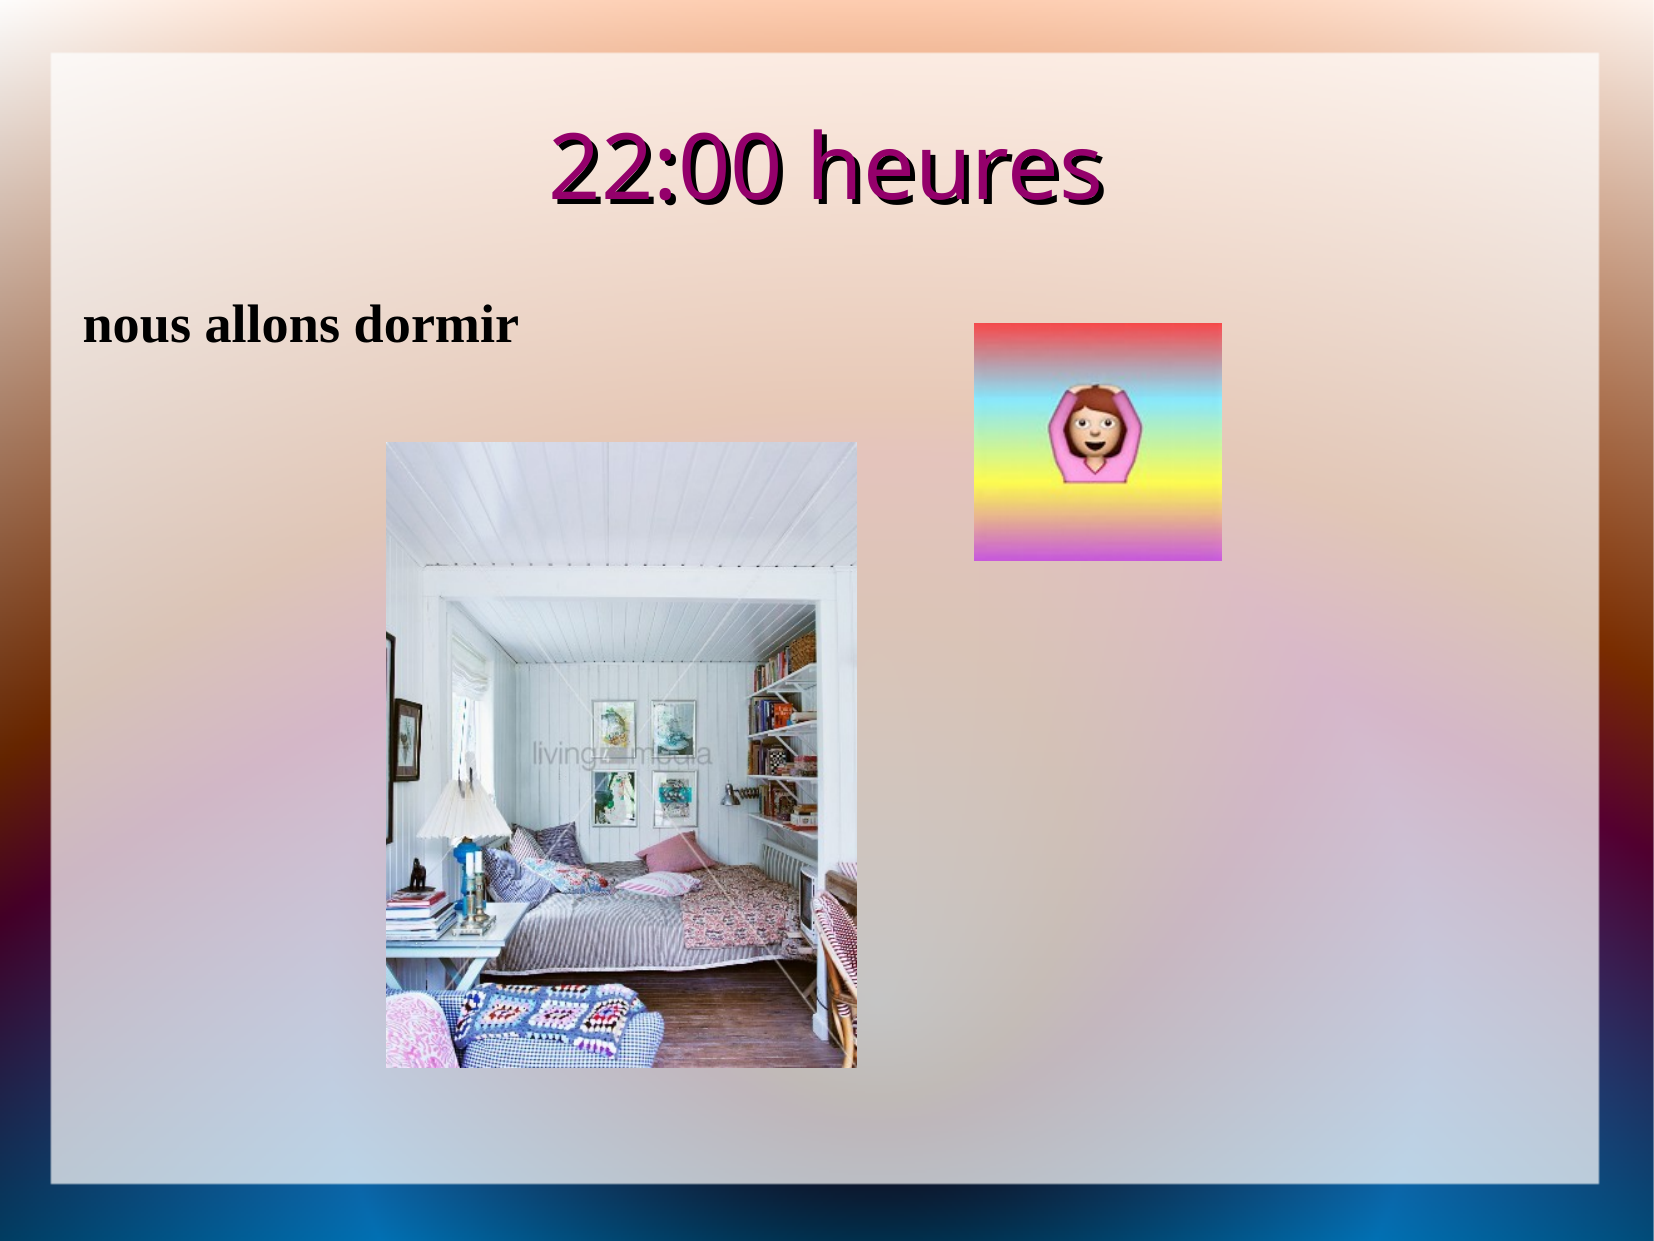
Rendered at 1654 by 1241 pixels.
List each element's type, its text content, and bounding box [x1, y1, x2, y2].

list nous allons dormir [82, 290, 1571, 1034]
picture [0, 0, 1654, 1241]
title 22:00 heures [82, 55, 1571, 263]
